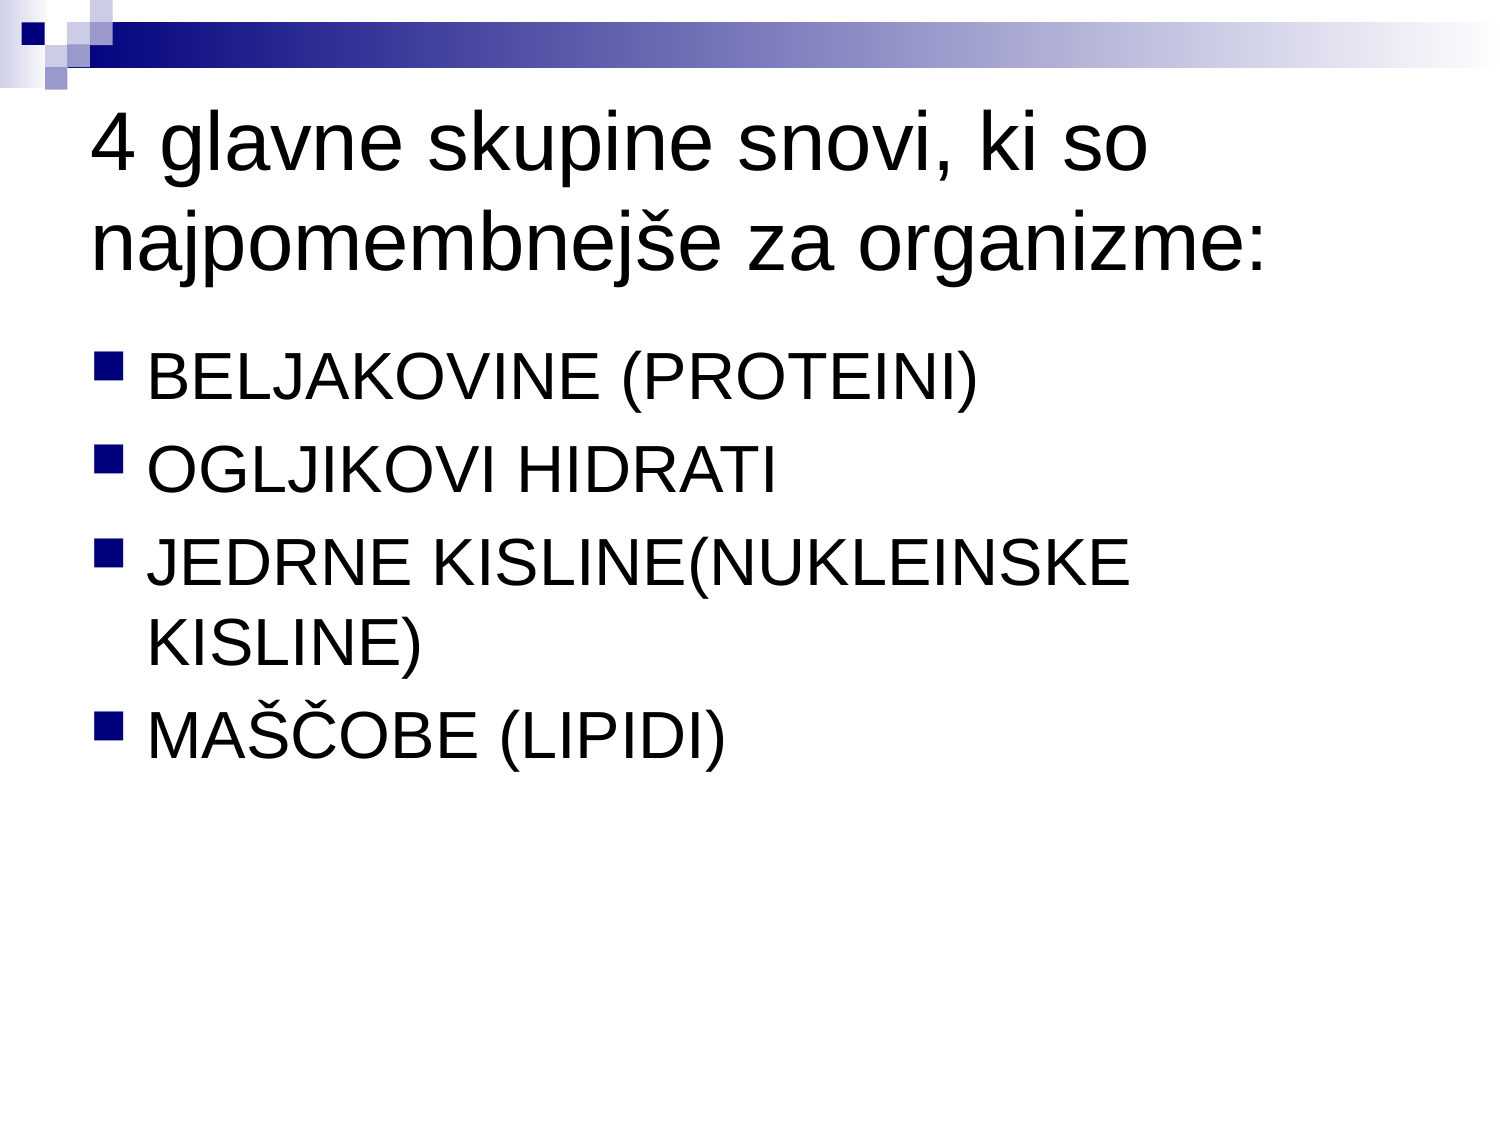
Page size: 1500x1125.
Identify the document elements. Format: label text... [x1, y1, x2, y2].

list BELJAKOVINE (PROTEINI) OGLJIKOVI HIDRATI JEDRNE KISLINE(NUKLEINSKE KISLINE) MAŠČOBE (LIPIDI) [75, 324, 1425, 963]
title 4 glavne skupine snovi, ki so najpomembnejše za organizme: [75, 75, 1425, 300]
